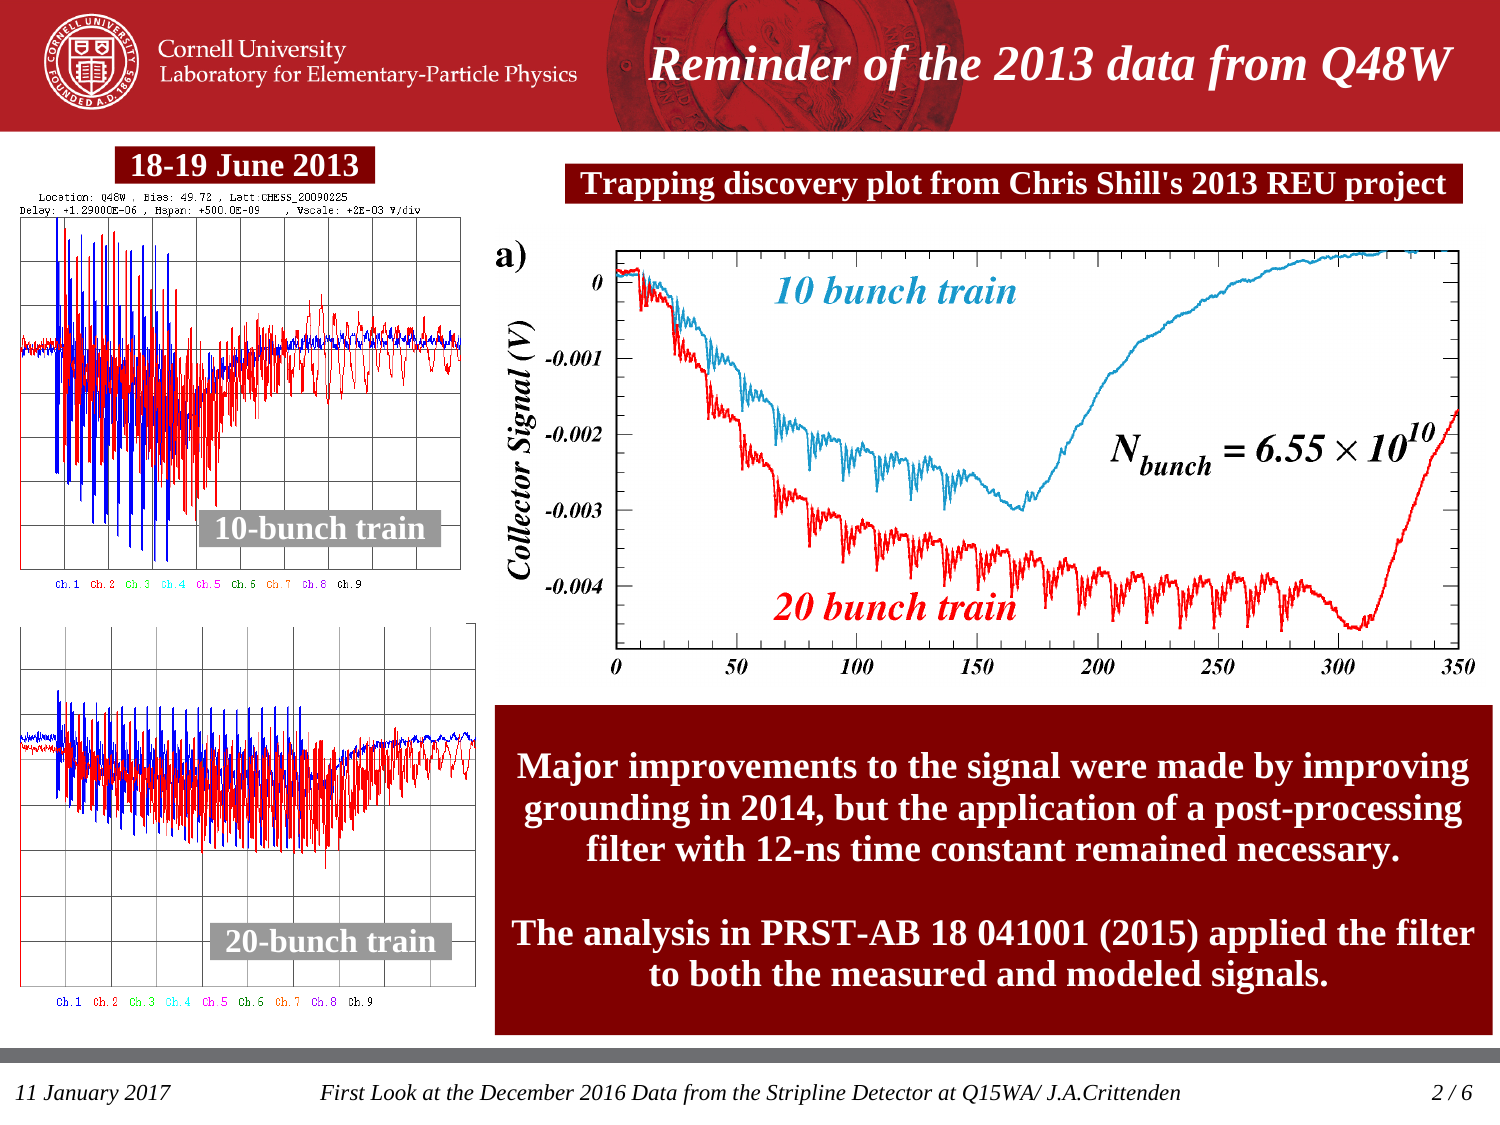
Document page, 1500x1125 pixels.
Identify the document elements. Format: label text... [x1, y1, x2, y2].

text_box 20-bunch train [210, 922, 452, 961]
picture [495, 224, 1486, 687]
text_box Trapping discovery plot from Chris Shill's 2013 REU project [565, 163, 1463, 204]
picture [0, 0, 1500, 132]
text_box Major improvements to the signal were made by improving grounding in 2014, but the application of a post-processing filter with 12-ns time constant remained necessary. The analysis in PRST-AB 18 041001 (2015) applied the filter to both the measured and modeled signals. [494, 705, 1493, 1036]
text_box 18-19 June 2013 [114, 146, 376, 184]
picture [15, 187, 481, 1046]
title Reminder of the 2013 data from Q48W [600, 7, 1500, 121]
text_box 10-bunch train [199, 510, 442, 548]
